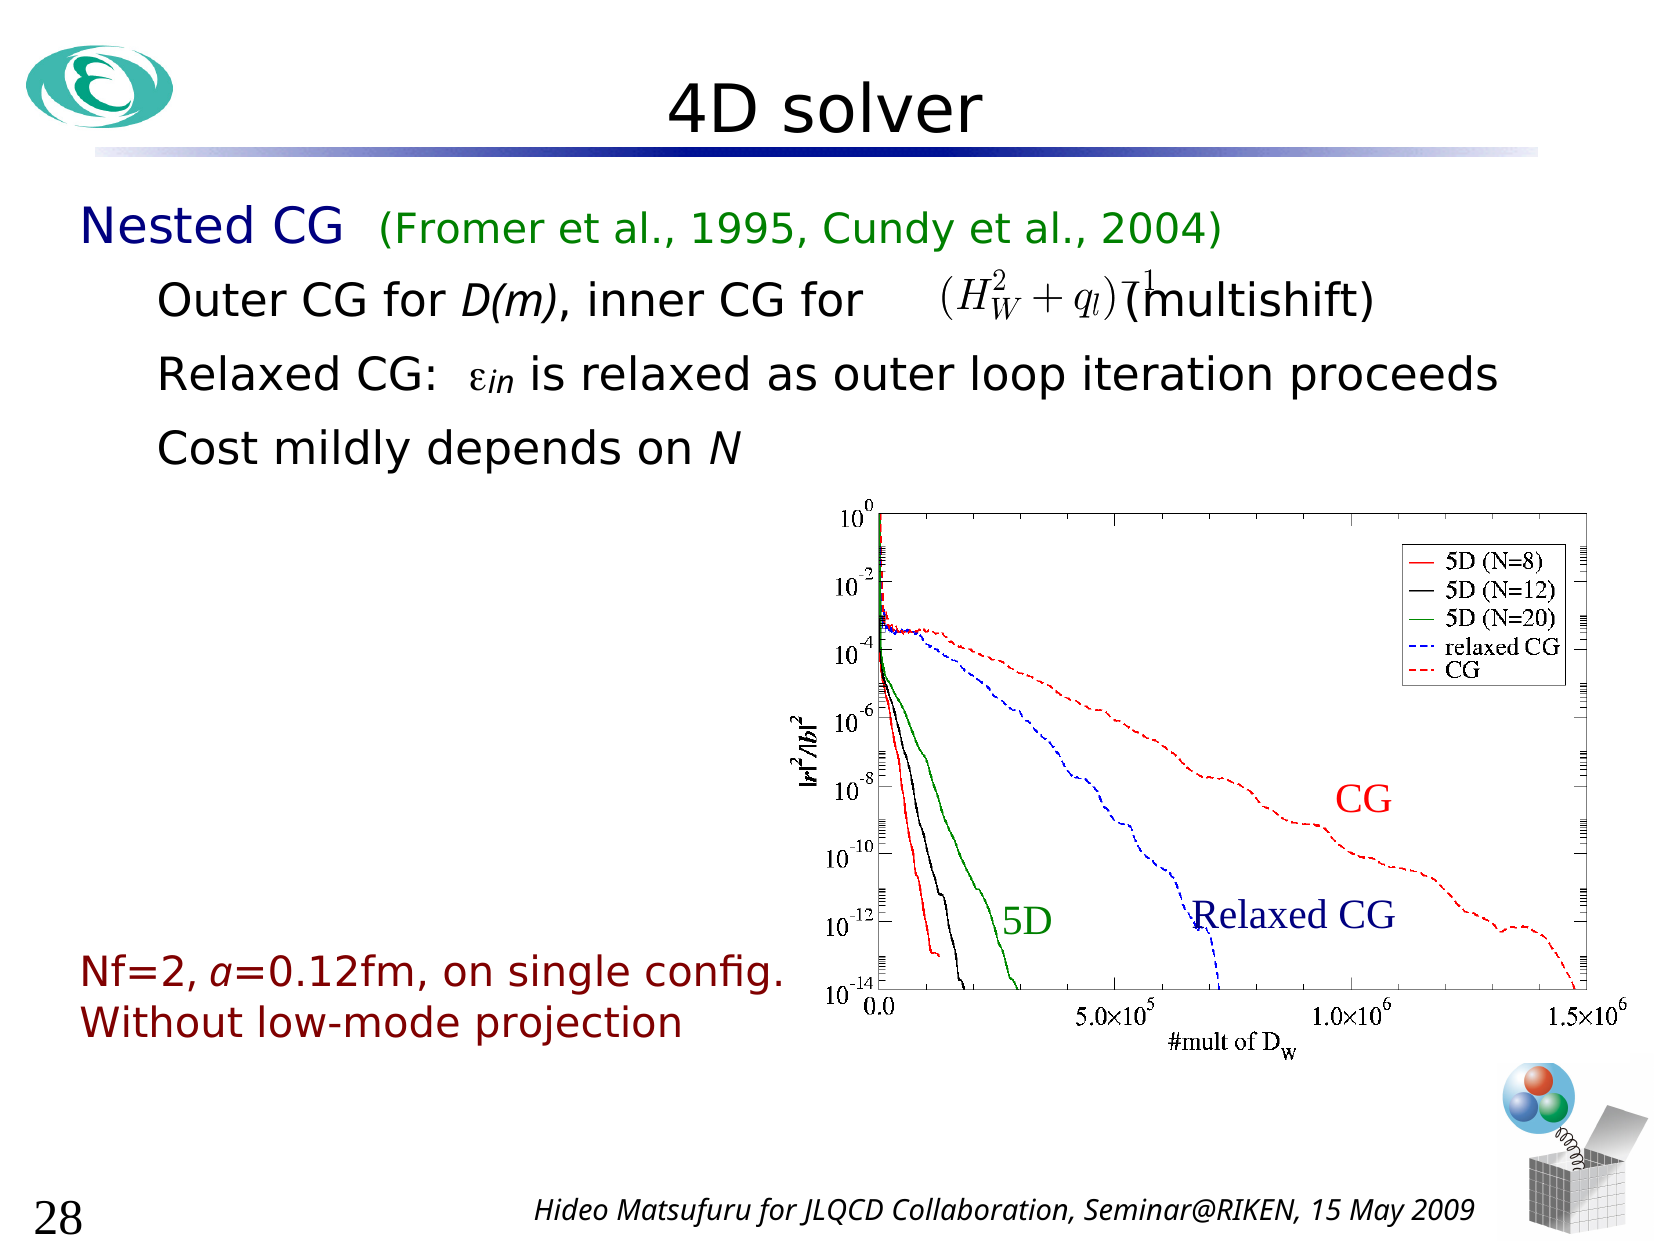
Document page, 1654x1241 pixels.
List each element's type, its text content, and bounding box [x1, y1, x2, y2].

text_box 5D [1001, 897, 1058, 949]
title 4D solver [201, 56, 1450, 163]
text_box CG [1334, 774, 1394, 826]
picture [1450, 147, 1538, 157]
list Nested CG (Fromer et al., 1995, Cundy et al., 2004) Outer CG for D(m), inner CG for (multishift) Relaxed CG: ein is relaxed as outer loop iteration proceeds Cost mildly depends on N [62, 196, 1586, 558]
picture [20, 37, 179, 136]
picture [95, 147, 201, 157]
text_box Nf=2, a=0.12fm, on single config. Without low-mode projection [79, 942, 787, 1046]
text_box Relaxed CG [1191, 891, 1397, 942]
picture [942, 269, 1154, 321]
picture [788, 494, 1654, 1241]
